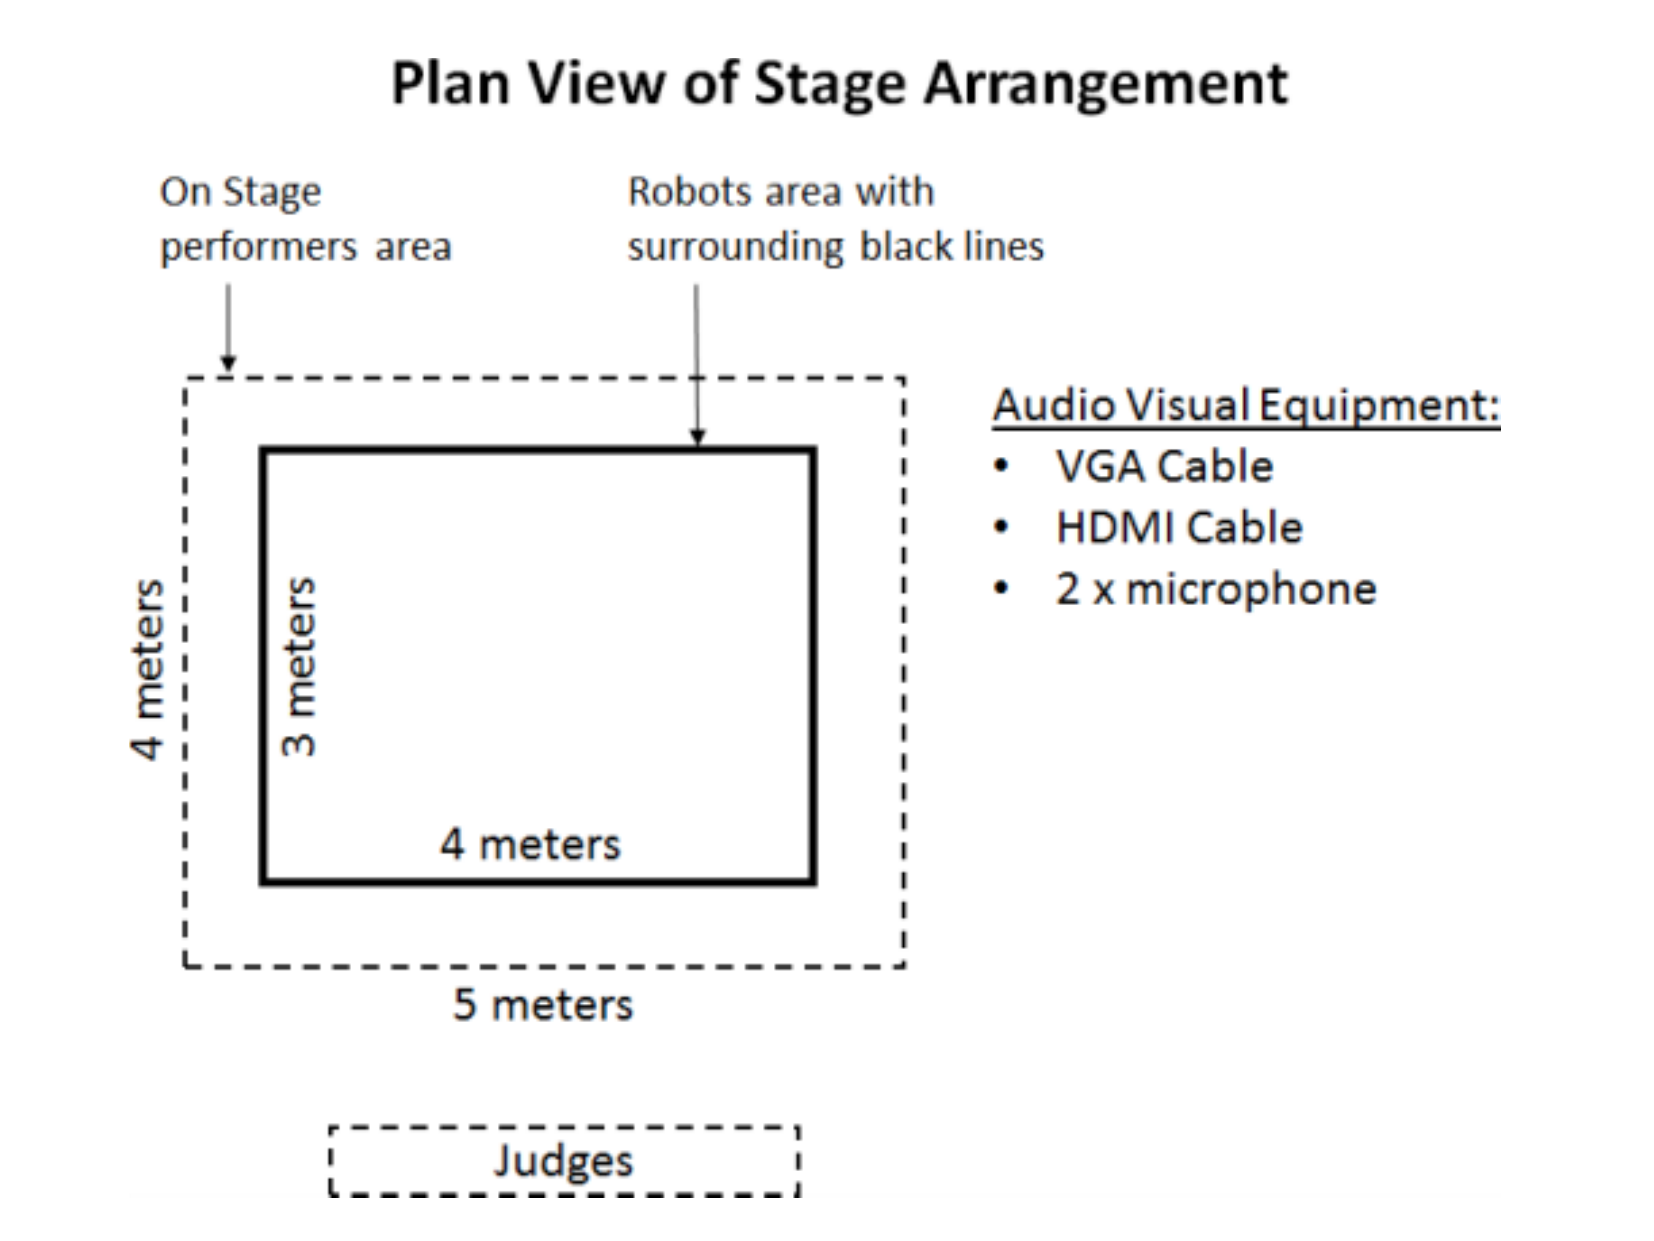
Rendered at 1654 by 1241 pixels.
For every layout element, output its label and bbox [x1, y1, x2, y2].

picture [129, 58, 1501, 1198]
